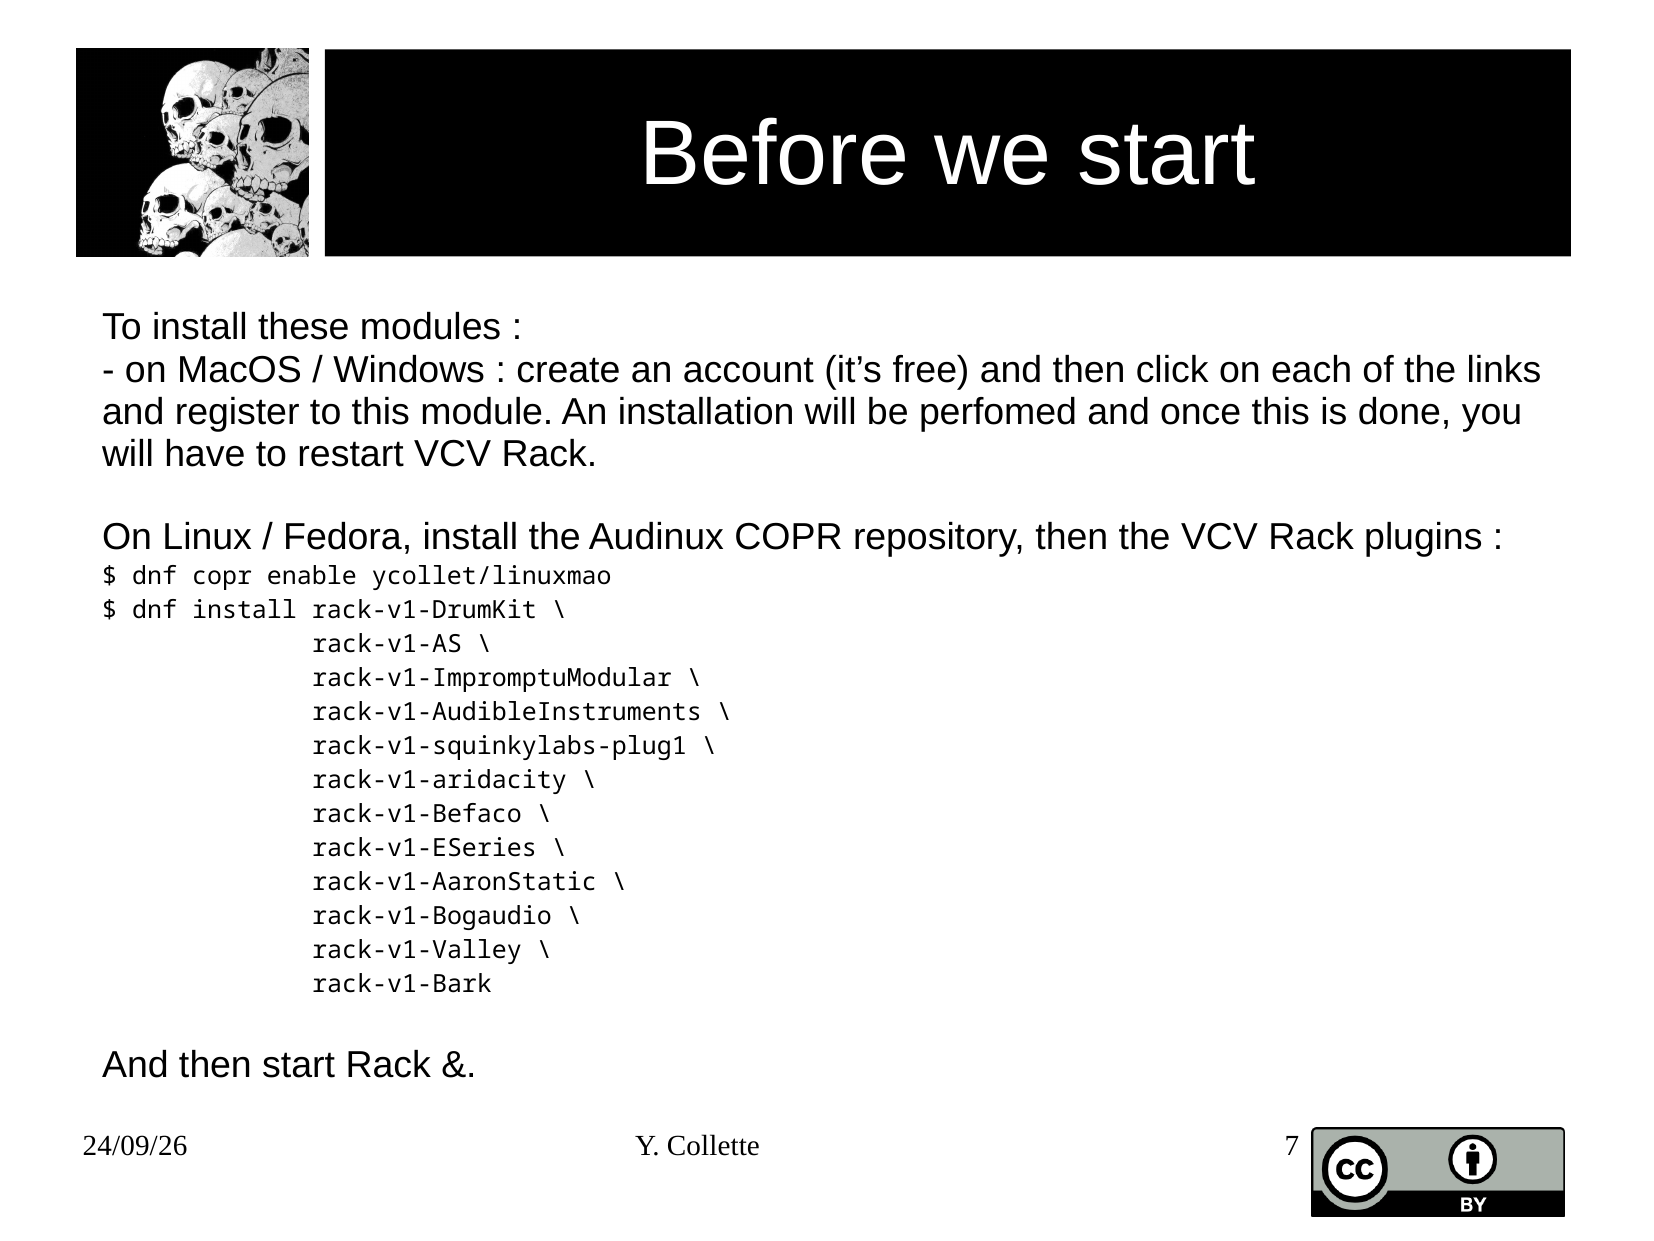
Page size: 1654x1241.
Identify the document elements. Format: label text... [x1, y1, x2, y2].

title Before we start [324, 49, 1571, 257]
text_box To install these modules : - on MacOS / Windows : create an account (it’s free) and then click on each of the links and register to this module. An installation will be perfomed and once this is done, you will have to restart VCV Rack. On Linux / Fedora, install the Audinux COPR repository, then the VCV Rack plugins : $ dnf copr enable ycollet/linuxmao $ dnf install rack-v1-DrumKit \ rack-v1-AS \ rack-v1-ImpromptuModular \ rack-v1-AudibleInstruments \ rack-v1-squinkylabs-plug1 \ rack-v1-aridacity \ rack-v1-Befaco \ rack-v1-ESeries \ rack-v1-AaronStatic \ rack-v1-Bogaudio \ rack-v1-Valley \ rack-v1-Bark And then start Rack &. [87, 298, 1565, 1095]
picture [76, 48, 309, 257]
picture [1311, 1127, 1565, 1217]
